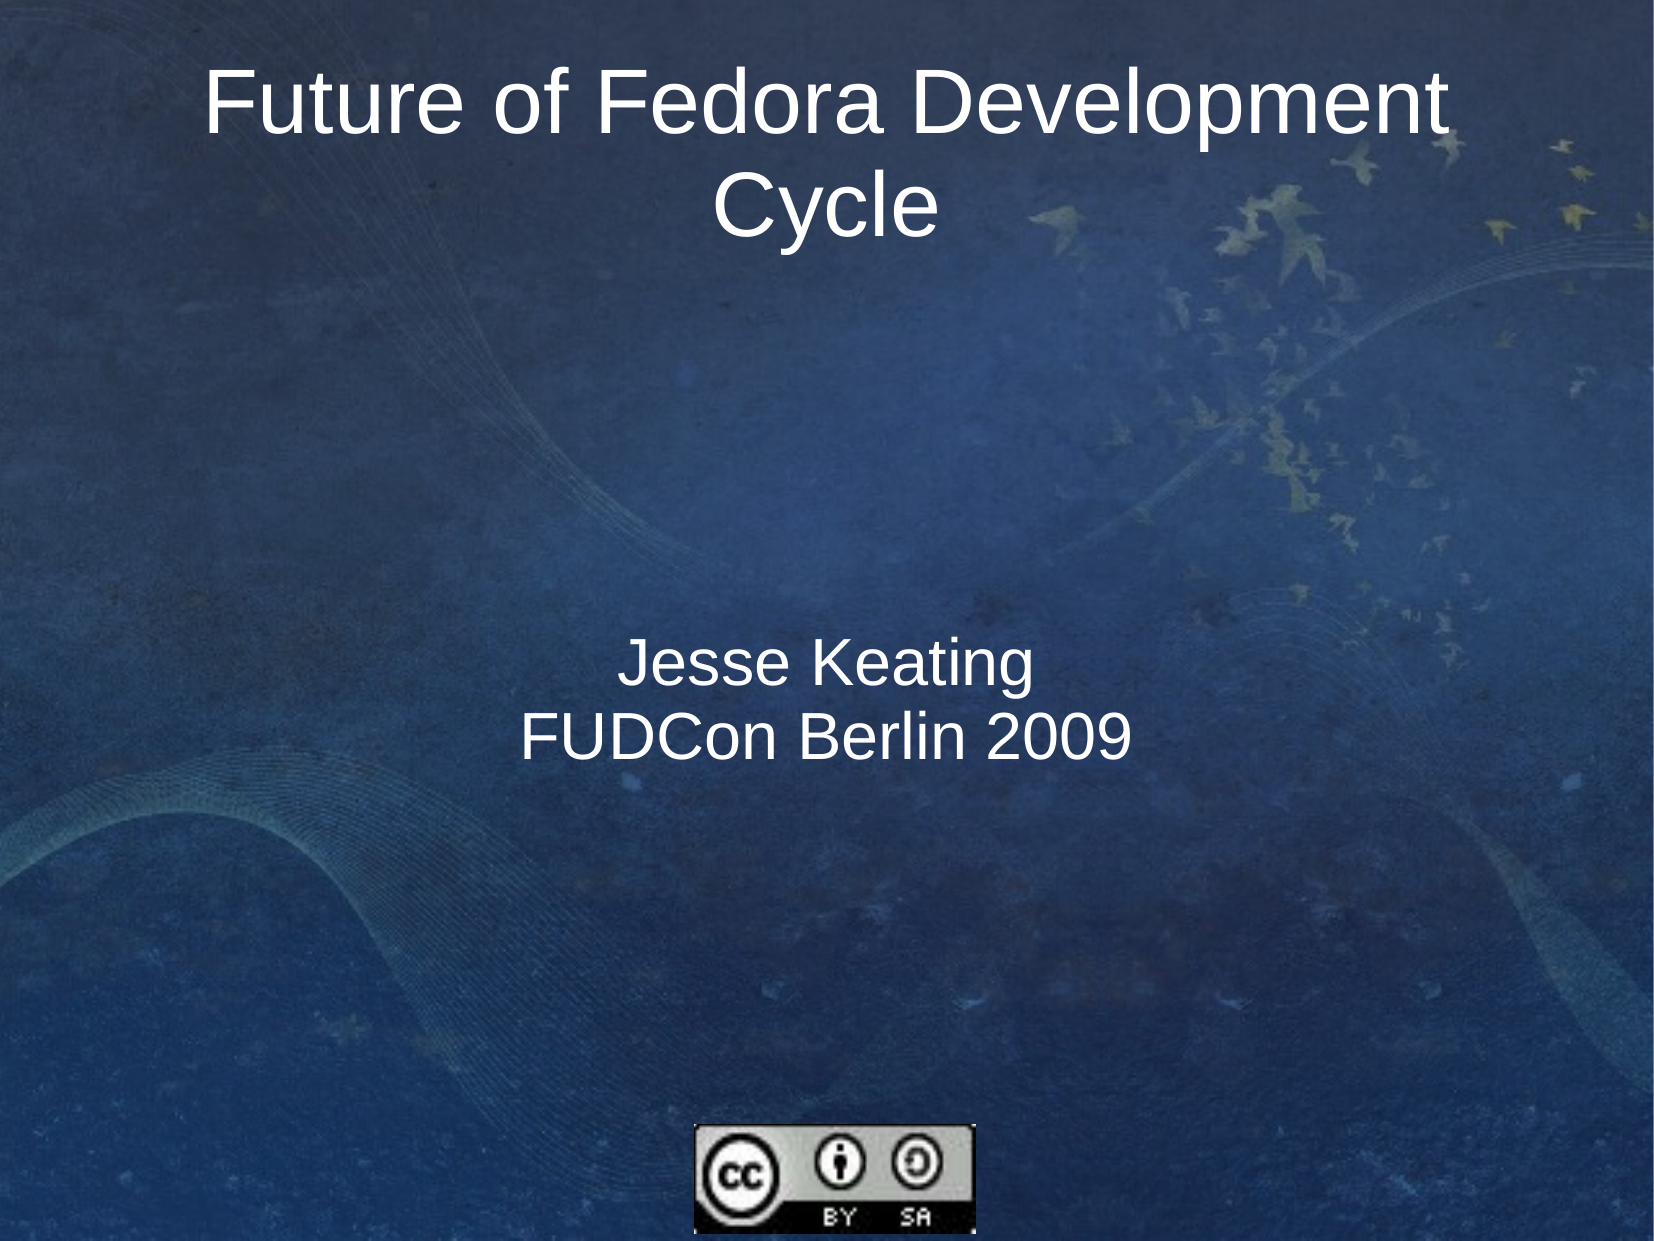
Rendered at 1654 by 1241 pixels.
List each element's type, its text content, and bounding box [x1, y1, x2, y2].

picture [0, 0, 1654, 1241]
title Future of Fedora Development Cycle [82, 50, 1571, 256]
subtitle Jesse Keating FUDCon Berlin 2009 [82, 297, 1571, 1102]
